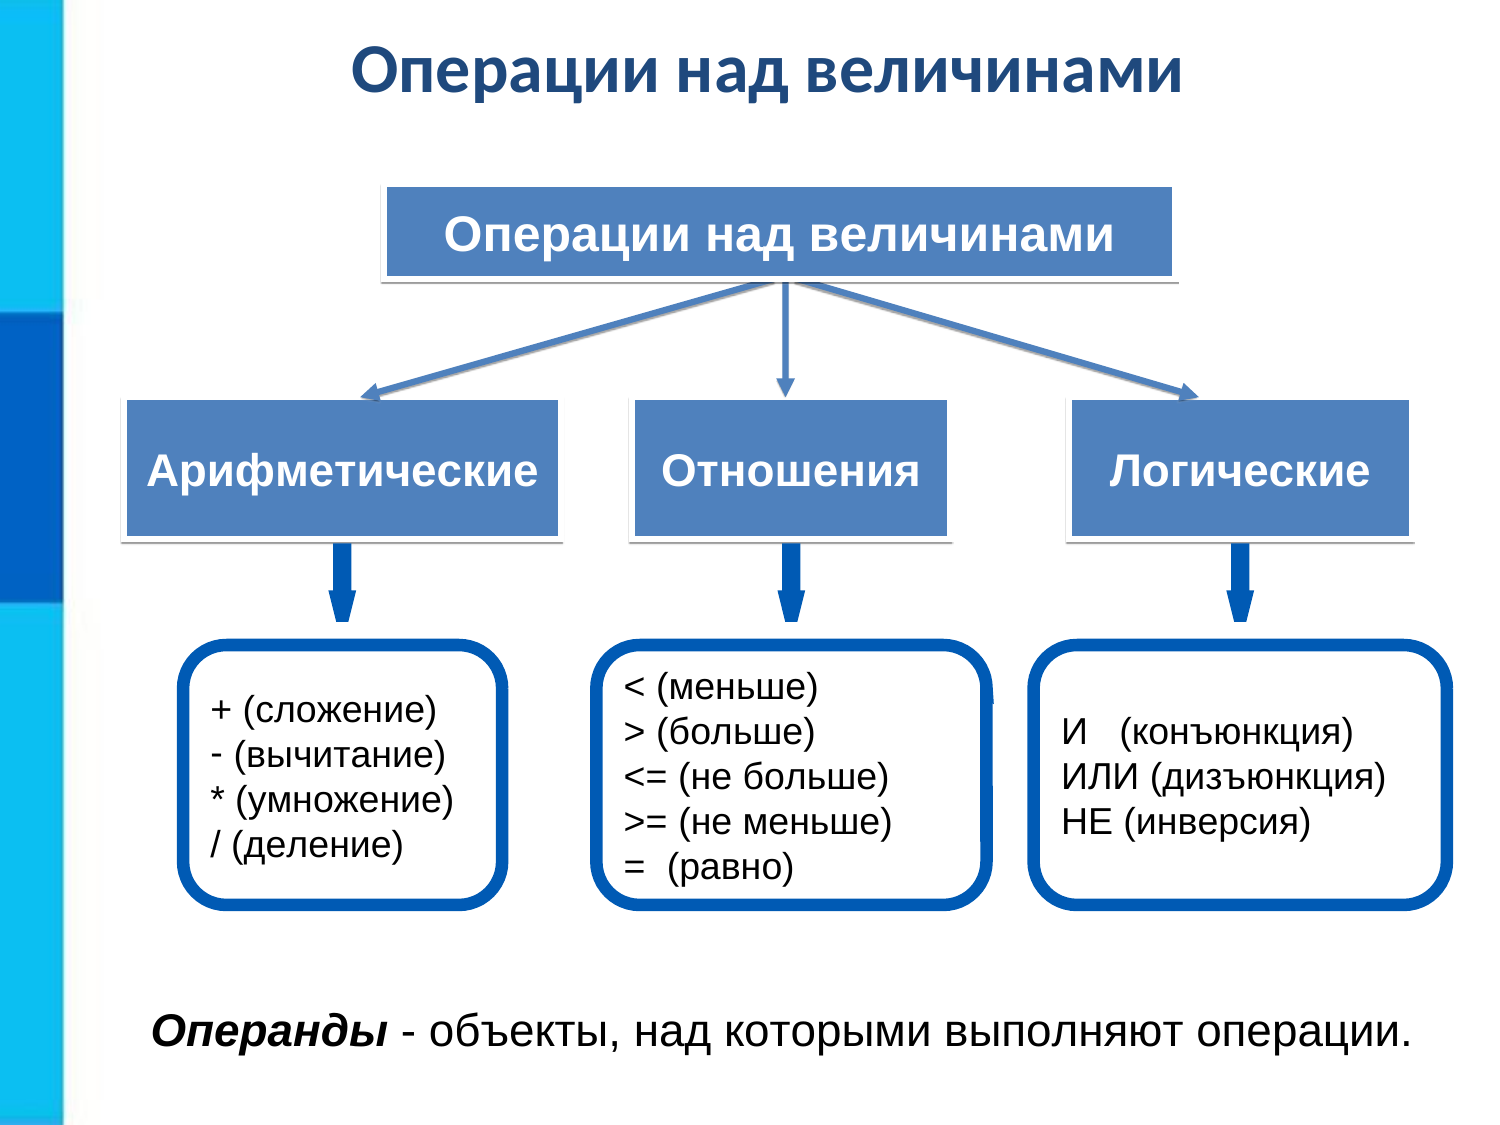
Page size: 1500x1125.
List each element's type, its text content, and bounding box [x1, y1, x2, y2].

text_box < (меньше) > (больше) <= (не больше) >= (не меньше) = (равно) [596, 645, 987, 905]
text_box Арифметические [123, 397, 561, 539]
text_box Операнды - объекты, над которыми выполняют операции. [76, 992, 1500, 1064]
text_box + (сложение) (вычитание) * (умножение) / (деление) [183, 645, 503, 905]
text_box Логические [1068, 397, 1412, 539]
text_box Отношения [631, 397, 951, 539]
text_box И (конъюнкция) ИЛИ (дизъюнкция) НЕ (инверсия) [1033, 645, 1447, 905]
picture [0, 0, 1500, 1125]
text_box Операции над величинами [383, 184, 1176, 279]
text_box Операции над величинами [112, 31, 1425, 114]
